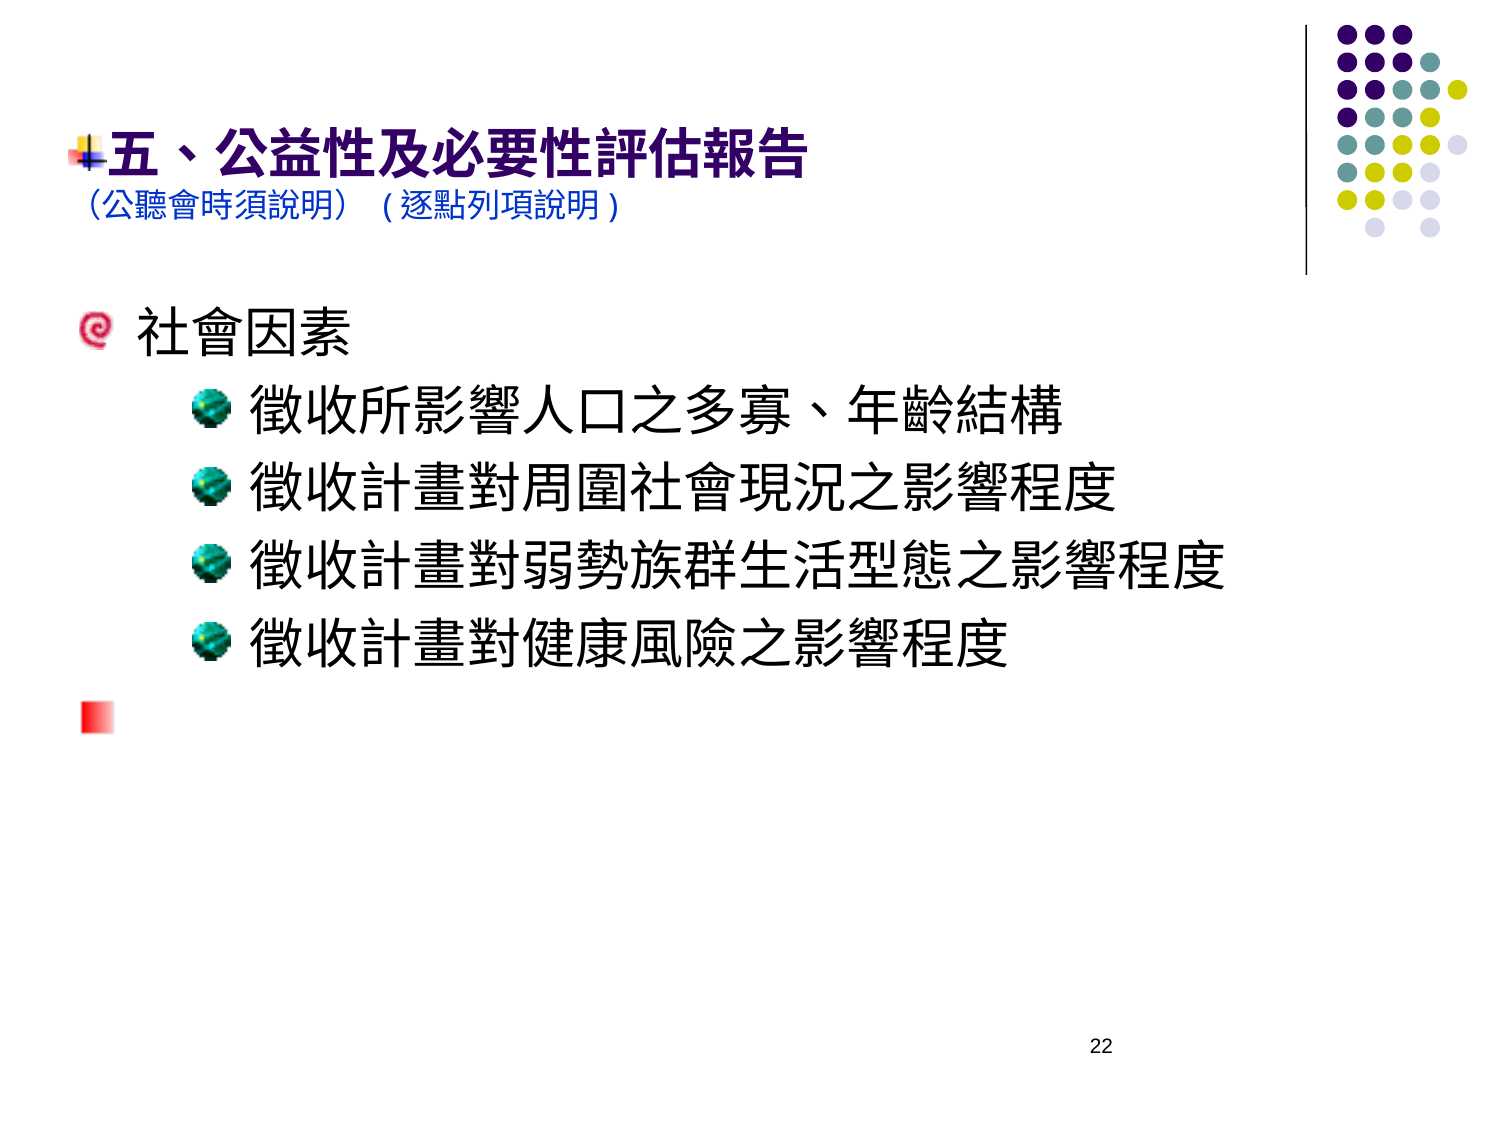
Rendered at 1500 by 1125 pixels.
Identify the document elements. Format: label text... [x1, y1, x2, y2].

text_box [1074, 1025, 1426, 1101]
list 社會因素 徵收所影響人口之多寡、年齡結構 徵收計畫對周圍社會現況之影響程度 徵收計畫對弱勢族群生活型態之影響程度 徵收計畫對健康風險之影響程度 [64, 290, 1306, 965]
title 五、公益性及必要性評估報告 （公聽會時須說明） (逐點列項說明) [53, 42, 1317, 232]
